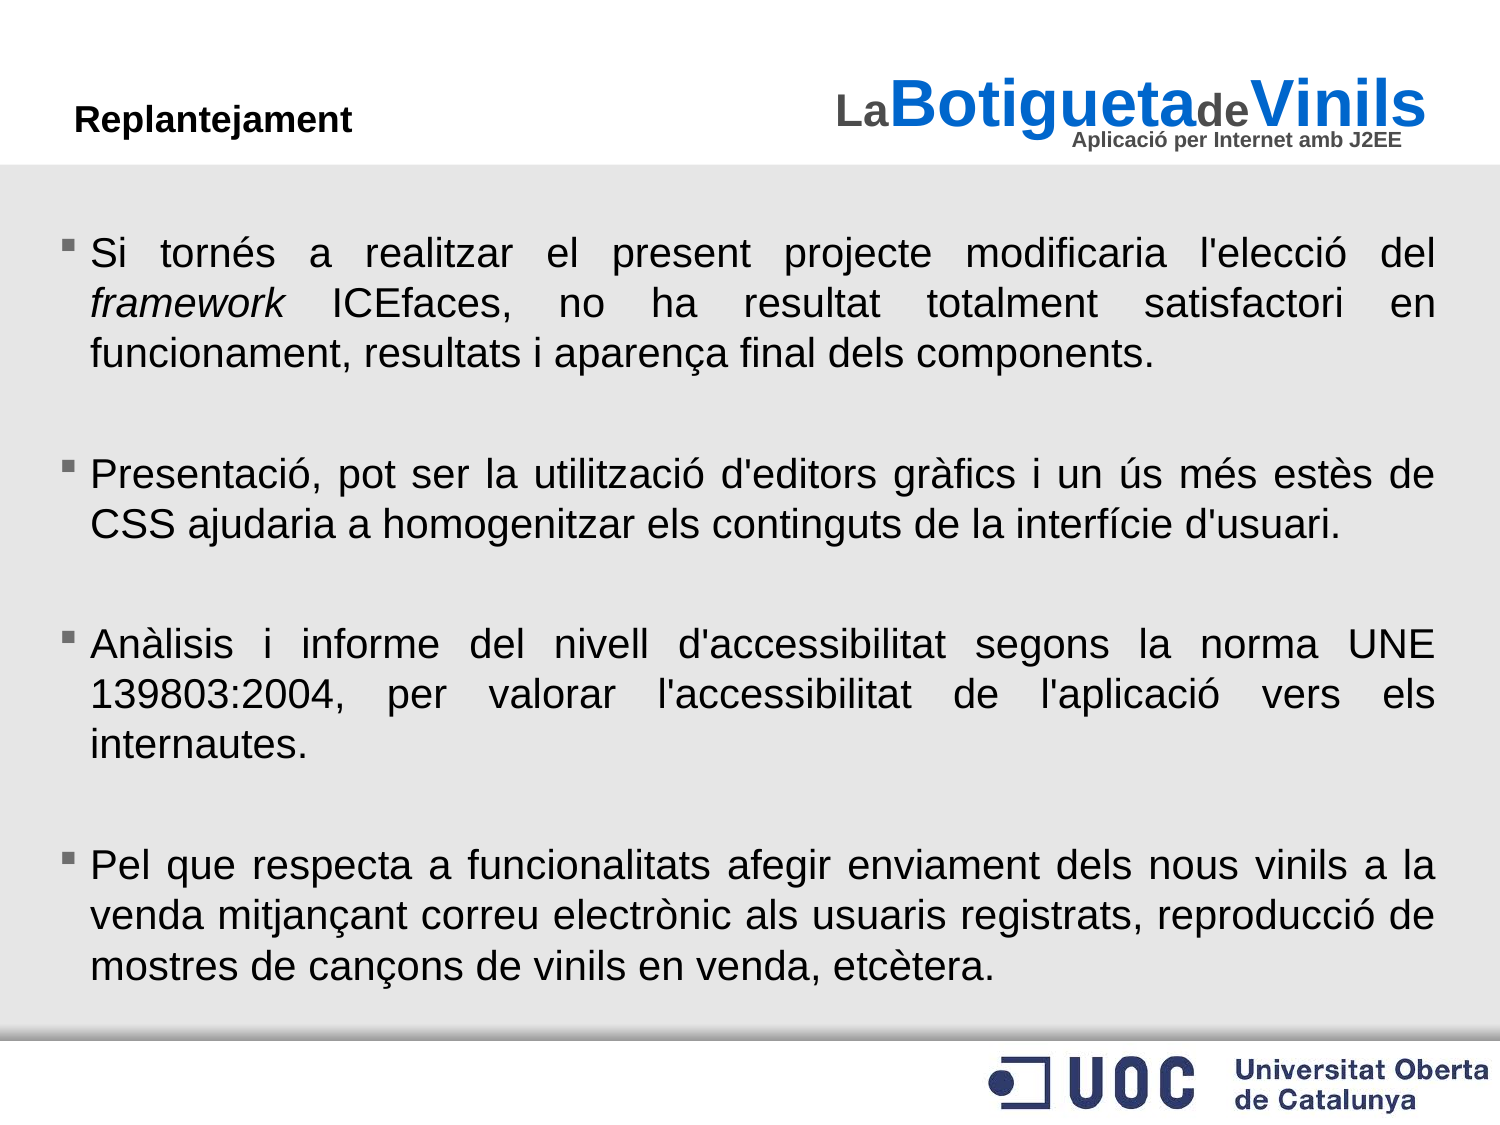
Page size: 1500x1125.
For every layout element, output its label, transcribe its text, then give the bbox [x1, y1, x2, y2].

list Si tornés a realitzar el present projecte modificaria l'elecció del framework ICEfaces, no ha resultat totalment satisfactori en funcionament, resultats i aparença final dels components. Presentació, pot ser la utilització d'editors gràfics i un ús més estès de CSS ajudaria a homogenitzar els continguts de la interfície d'usuari. Anàlisis i informe del nivell d'accessibilitat segons la norma UNE 139803:2004, per valorar l'accessibilitat de l'aplicació vers els internautes. Pel que respecta a funcionalitats afegir enviament dels nous vinils a la venda mitjançant correu electrònic als usuaris registrats, reproducció de mostres de cançons de vinils en venda, etcètera. [59, 157, 1437, 1063]
title LaBotiguetadeVinils [820, 6, 1500, 148]
text_box Replantejament [59, 87, 768, 148]
picture [0, 1041, 1500, 1125]
text_box Aplicació per Internet amb J2EE [1033, 118, 1418, 157]
